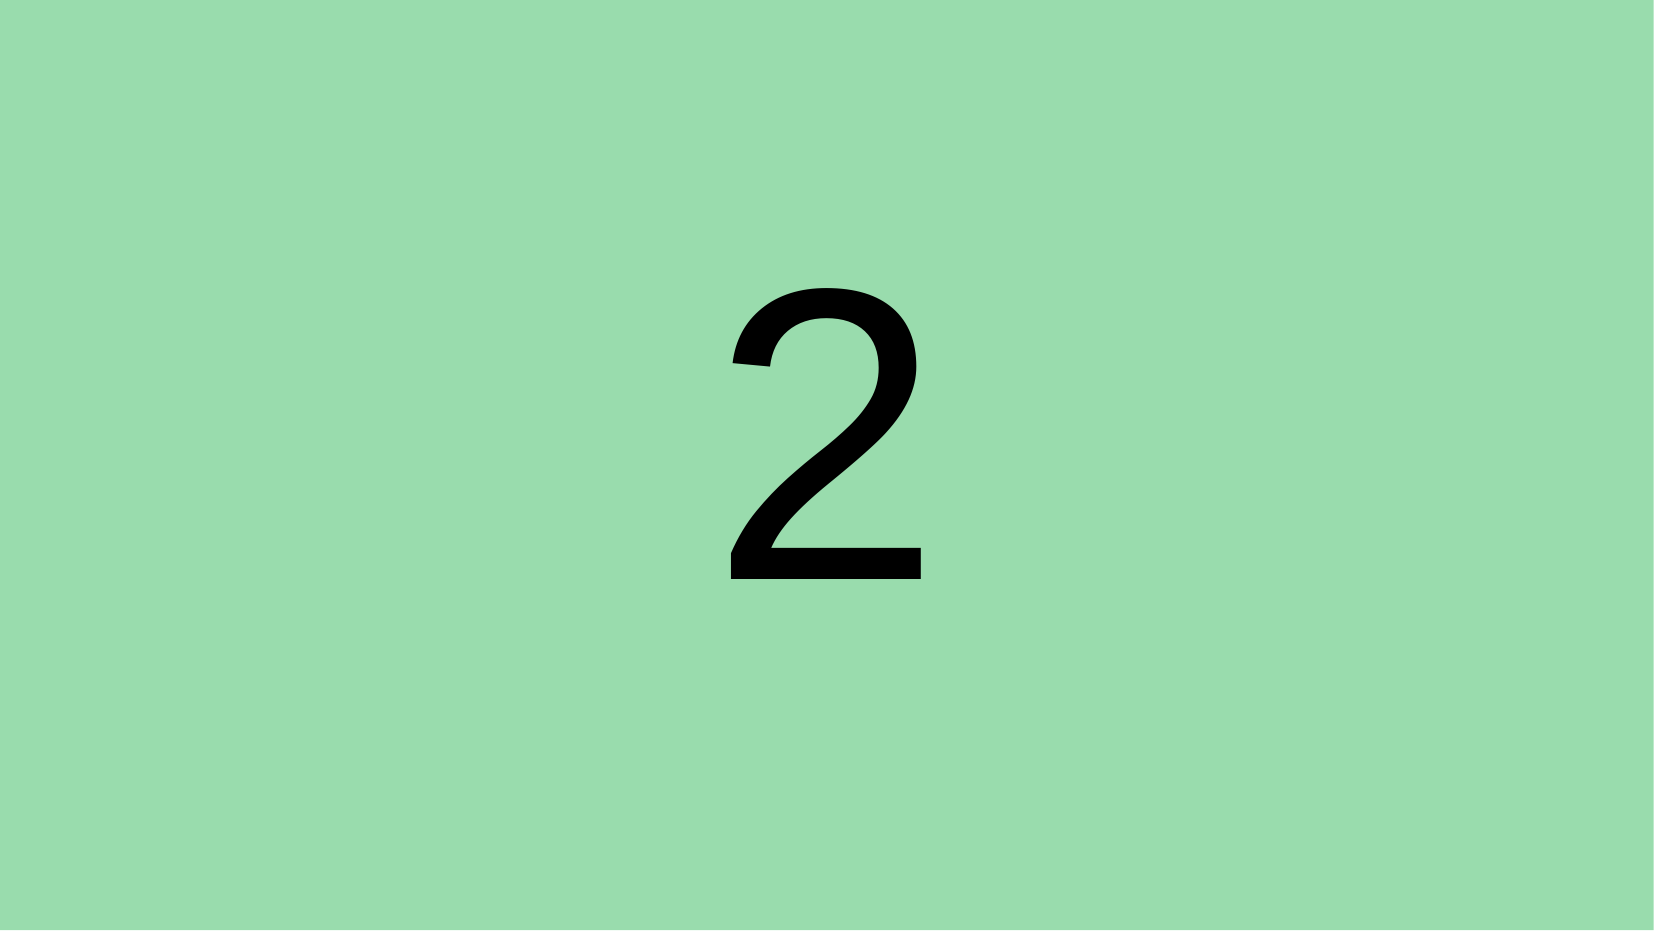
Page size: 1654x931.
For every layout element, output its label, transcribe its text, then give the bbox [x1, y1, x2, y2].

text_box 2 [0, 194, 1654, 676]
